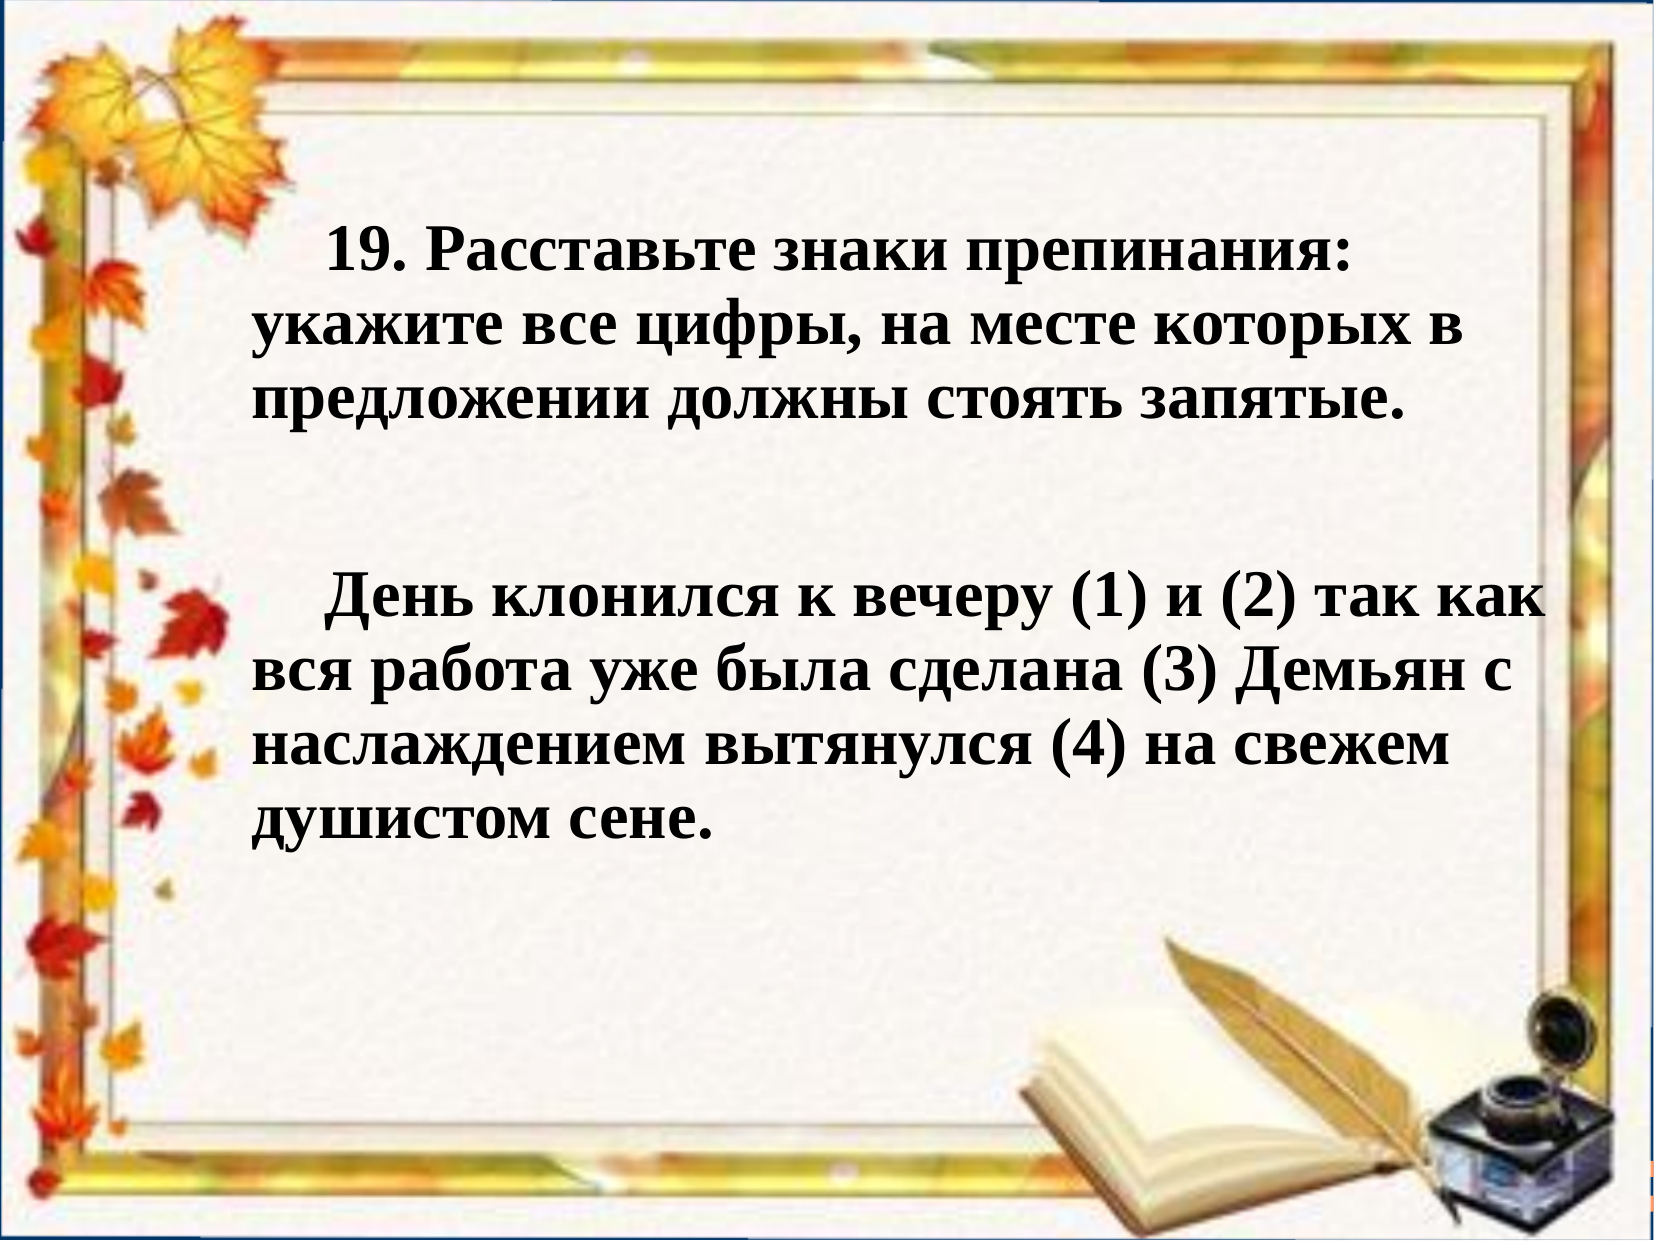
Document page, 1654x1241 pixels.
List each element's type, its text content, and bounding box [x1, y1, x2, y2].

picture [0, 0, 1654, 1241]
text_box 19. Расставьте знаки препинания: укажите все цифры, на месте которых в предложении должны стоять запятые. День клонился к вечеру (1) и (2) так как вся работа уже была сделана (3) Демьян с наслаждением вытянулся (4) на свежем душистом сене. [236, 203, 1618, 960]
